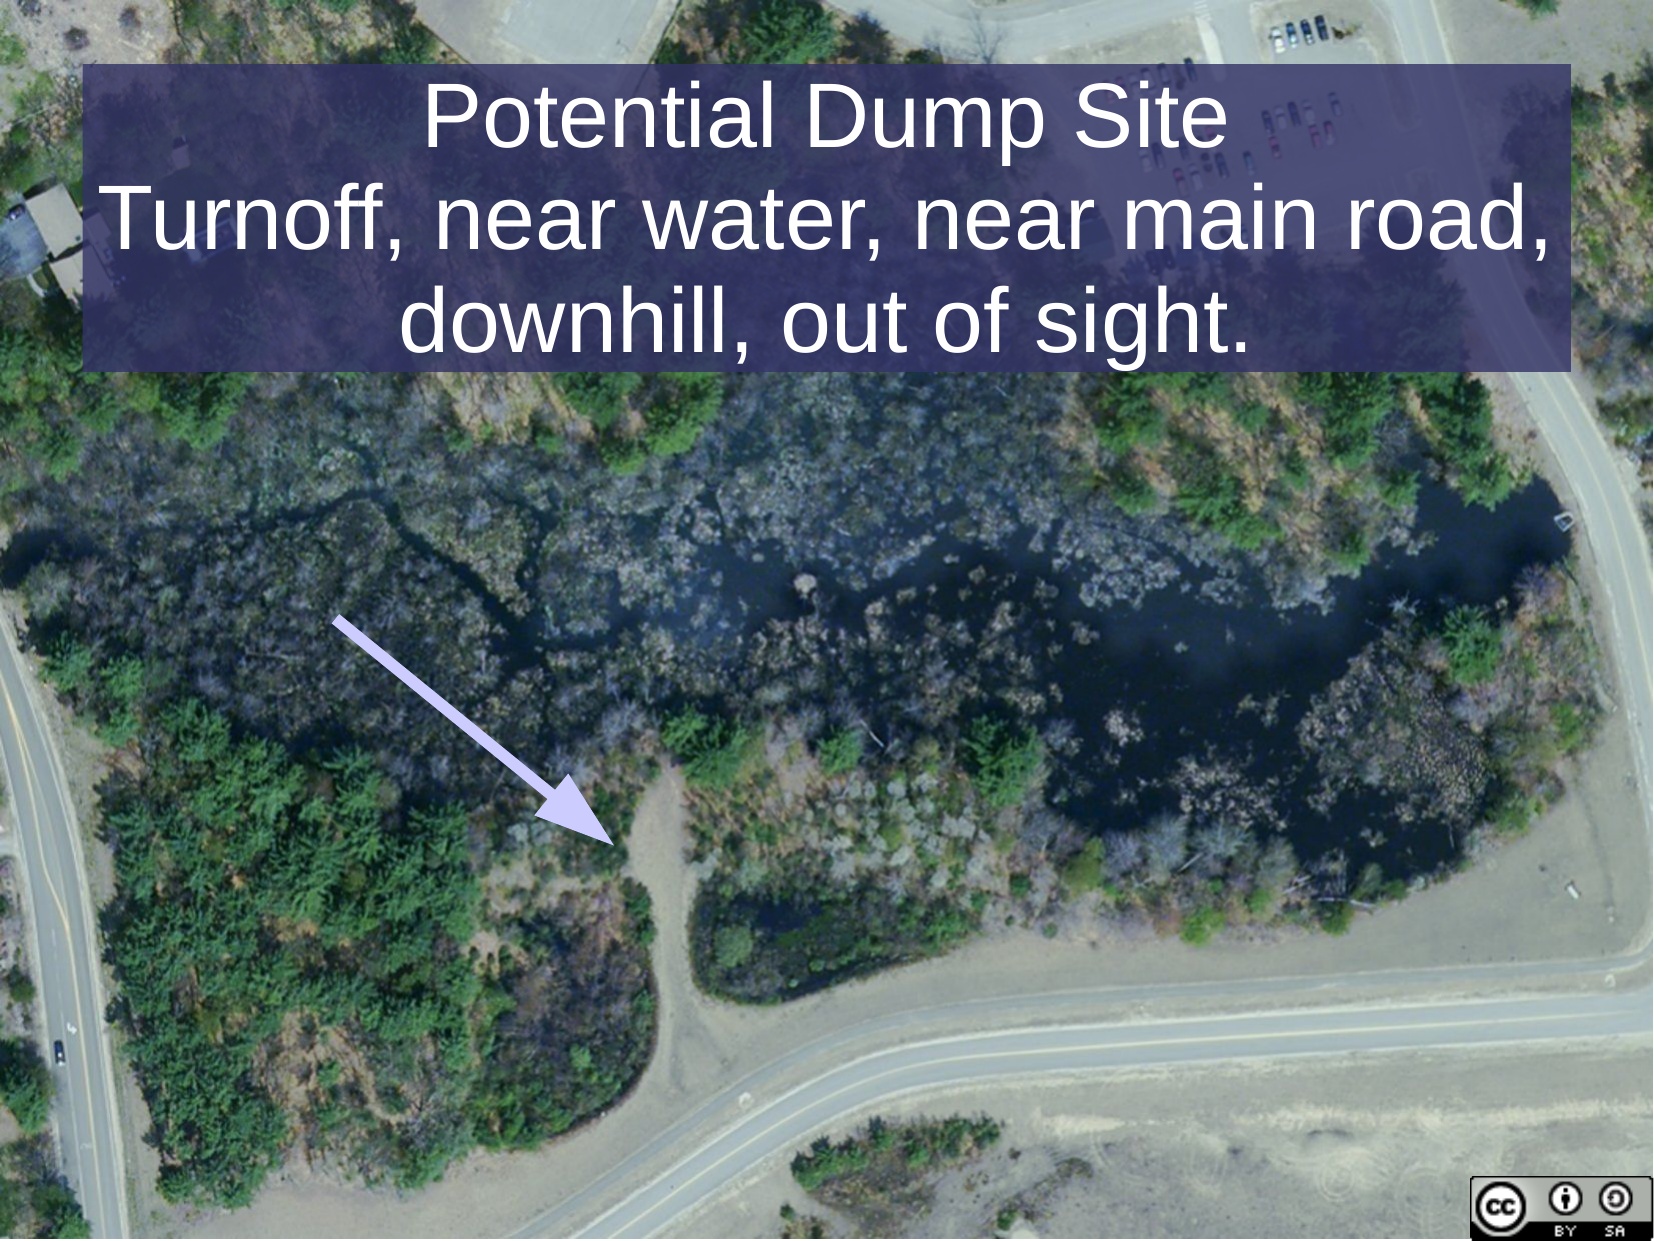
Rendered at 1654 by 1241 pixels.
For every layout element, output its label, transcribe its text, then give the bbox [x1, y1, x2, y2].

picture [0, 0, 1654, 1241]
title Potential Dump Site Turnoff, near water, near main road, downhill, out of sight. [82, 64, 1571, 372]
